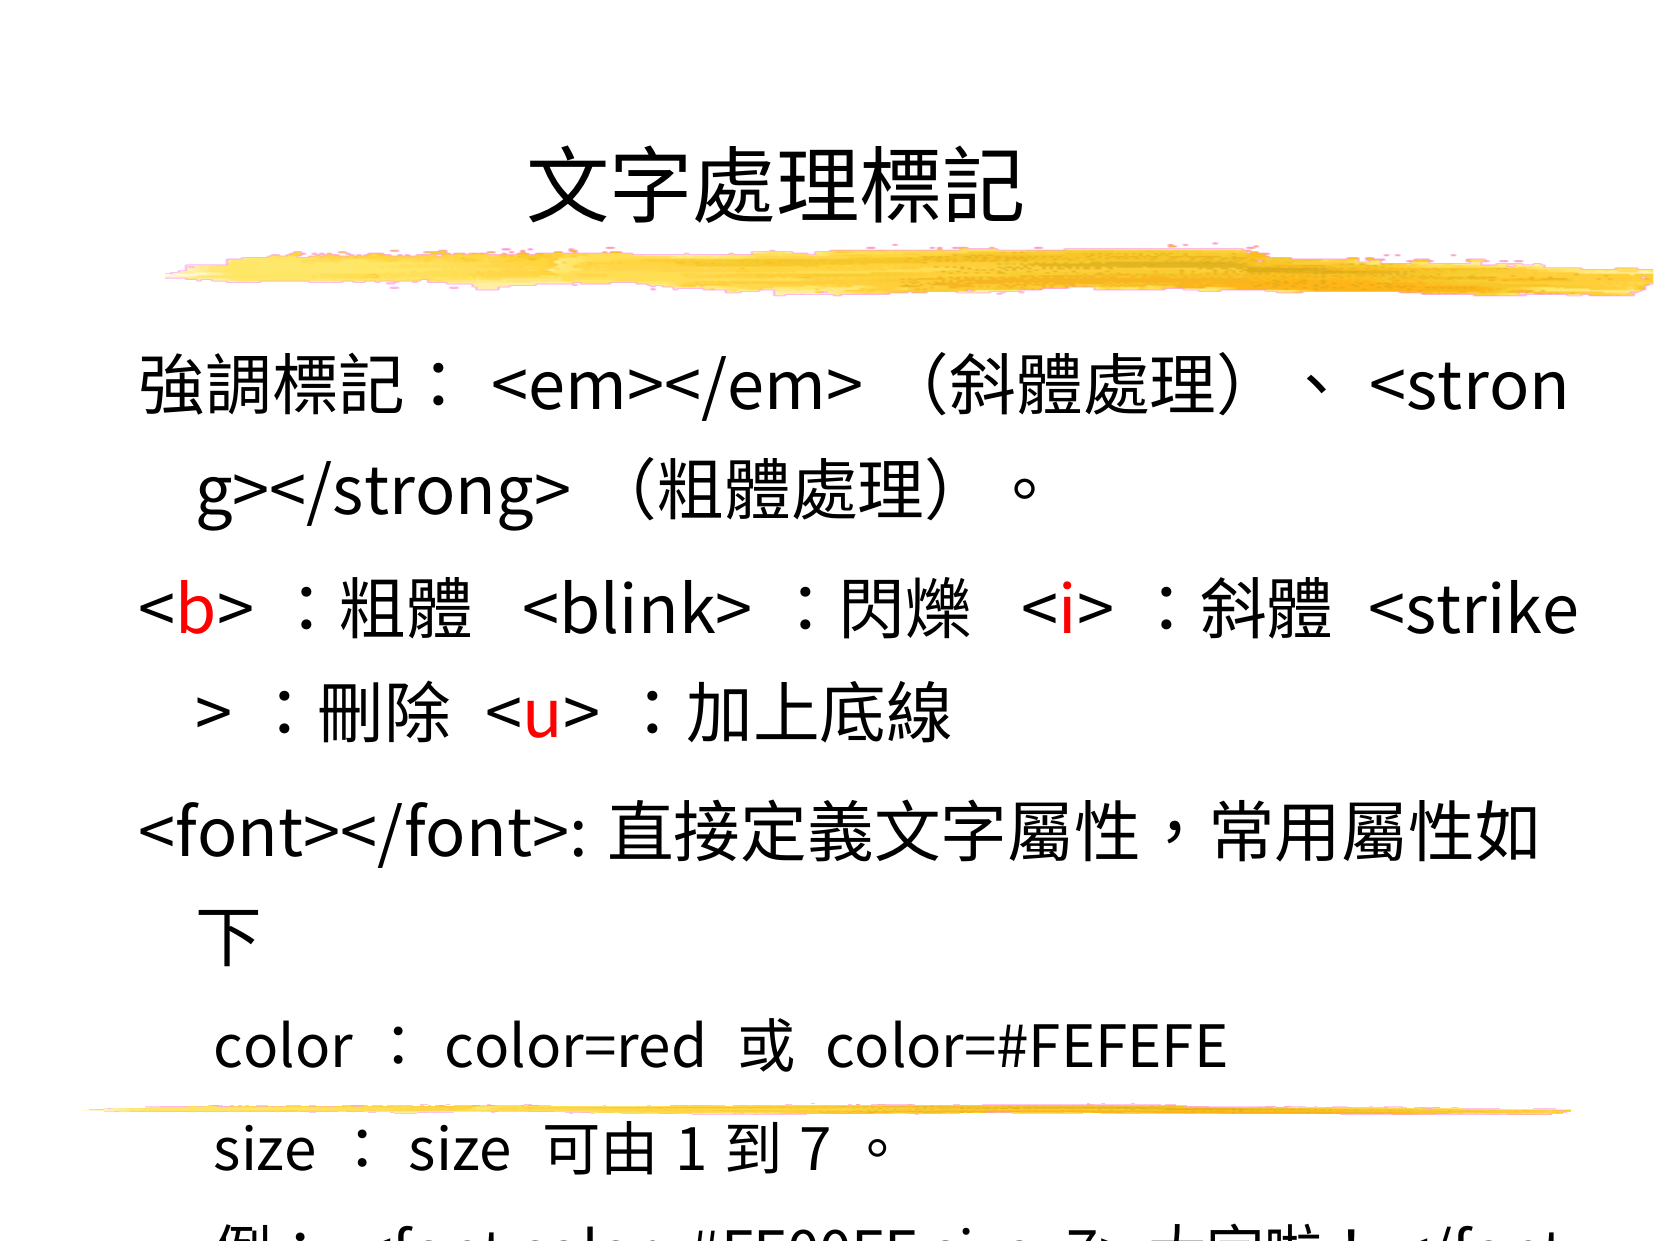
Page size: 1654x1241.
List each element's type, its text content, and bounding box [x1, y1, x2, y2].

title 文字處理標記 [73, 41, 1479, 249]
picture [82, 1102, 1571, 1117]
list 強調標記：<em></em>（斜體處理）、<strong></strong>（粗體處理）。 <b>：粗體 <blink>：閃爍 <i>：斜體 <strike>：刪除 <u>：加上底線 <font></font>:直接定義文字屬性，常用屬性如下 color：color=red 或 color=#FEFEFE size：size 可由1到7。 例： <font color=#FE00FE size=7>大字啦！</font> [124, 316, 1599, 1081]
picture [165, 237, 1654, 308]
